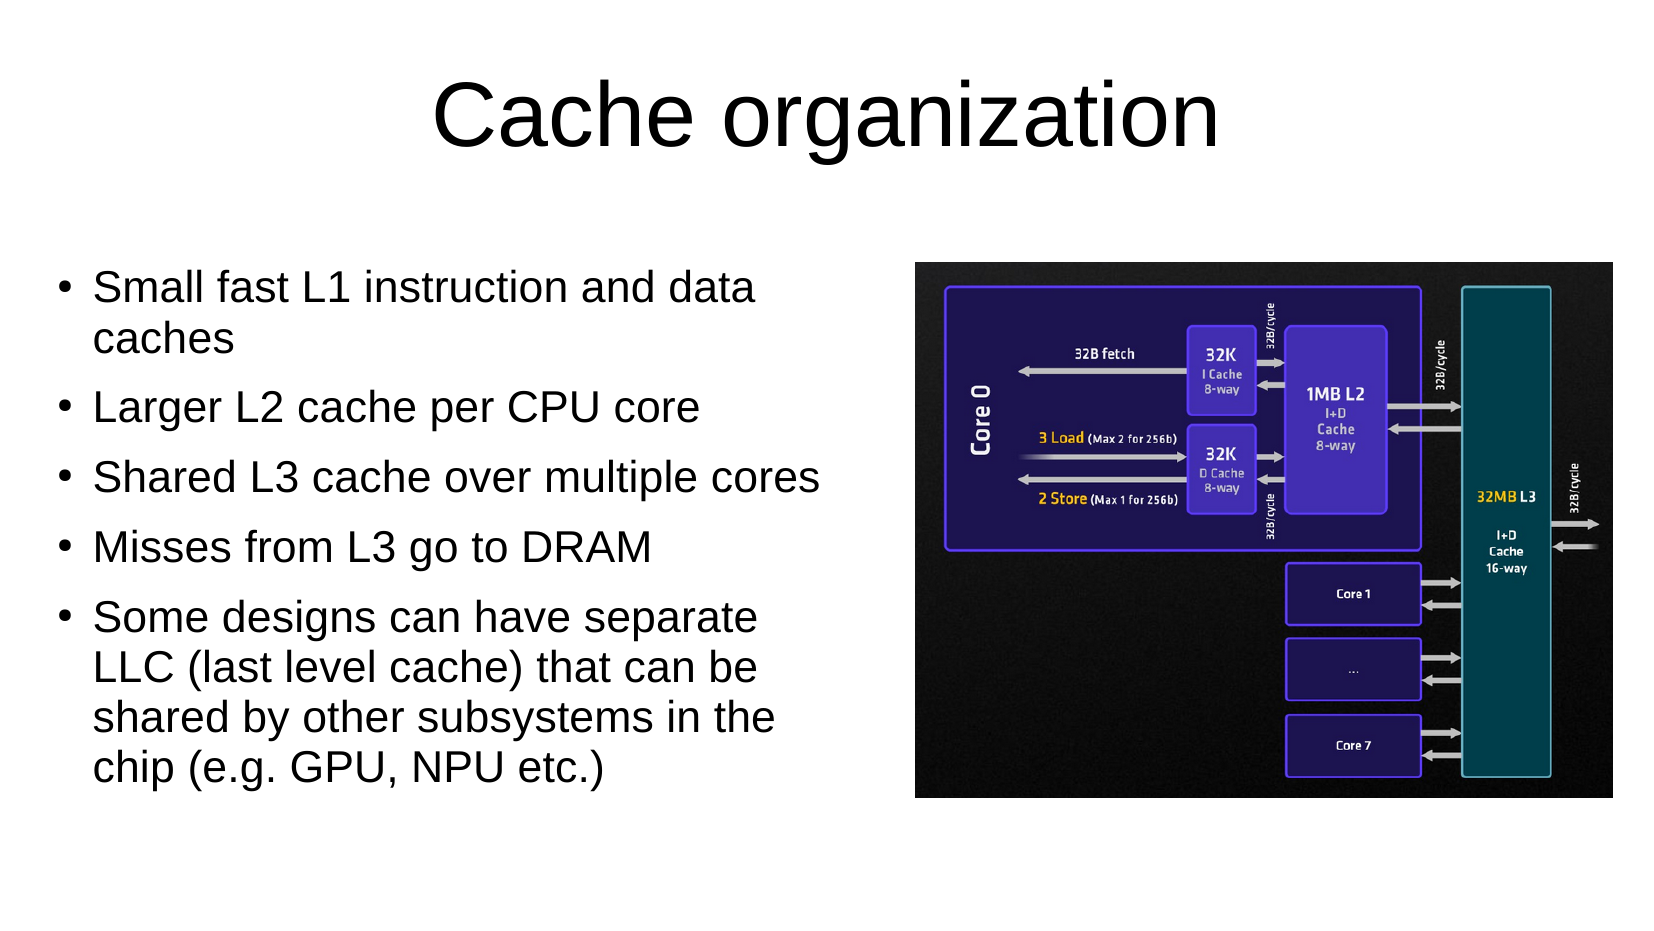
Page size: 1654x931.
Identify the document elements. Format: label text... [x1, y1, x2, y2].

title Cache organization [82, 37, 1571, 193]
picture [915, 262, 1613, 798]
list Small fast L1 instruction and data caches Larger L2 cache per CPU core Shared L3 cache over multiple cores Misses from L3 go to DRAM Some designs can have separate LLC (last level cache) that can be shared by other subsystems in the chip (e.g. GPU, NPU etc.) [45, 262, 826, 802]
